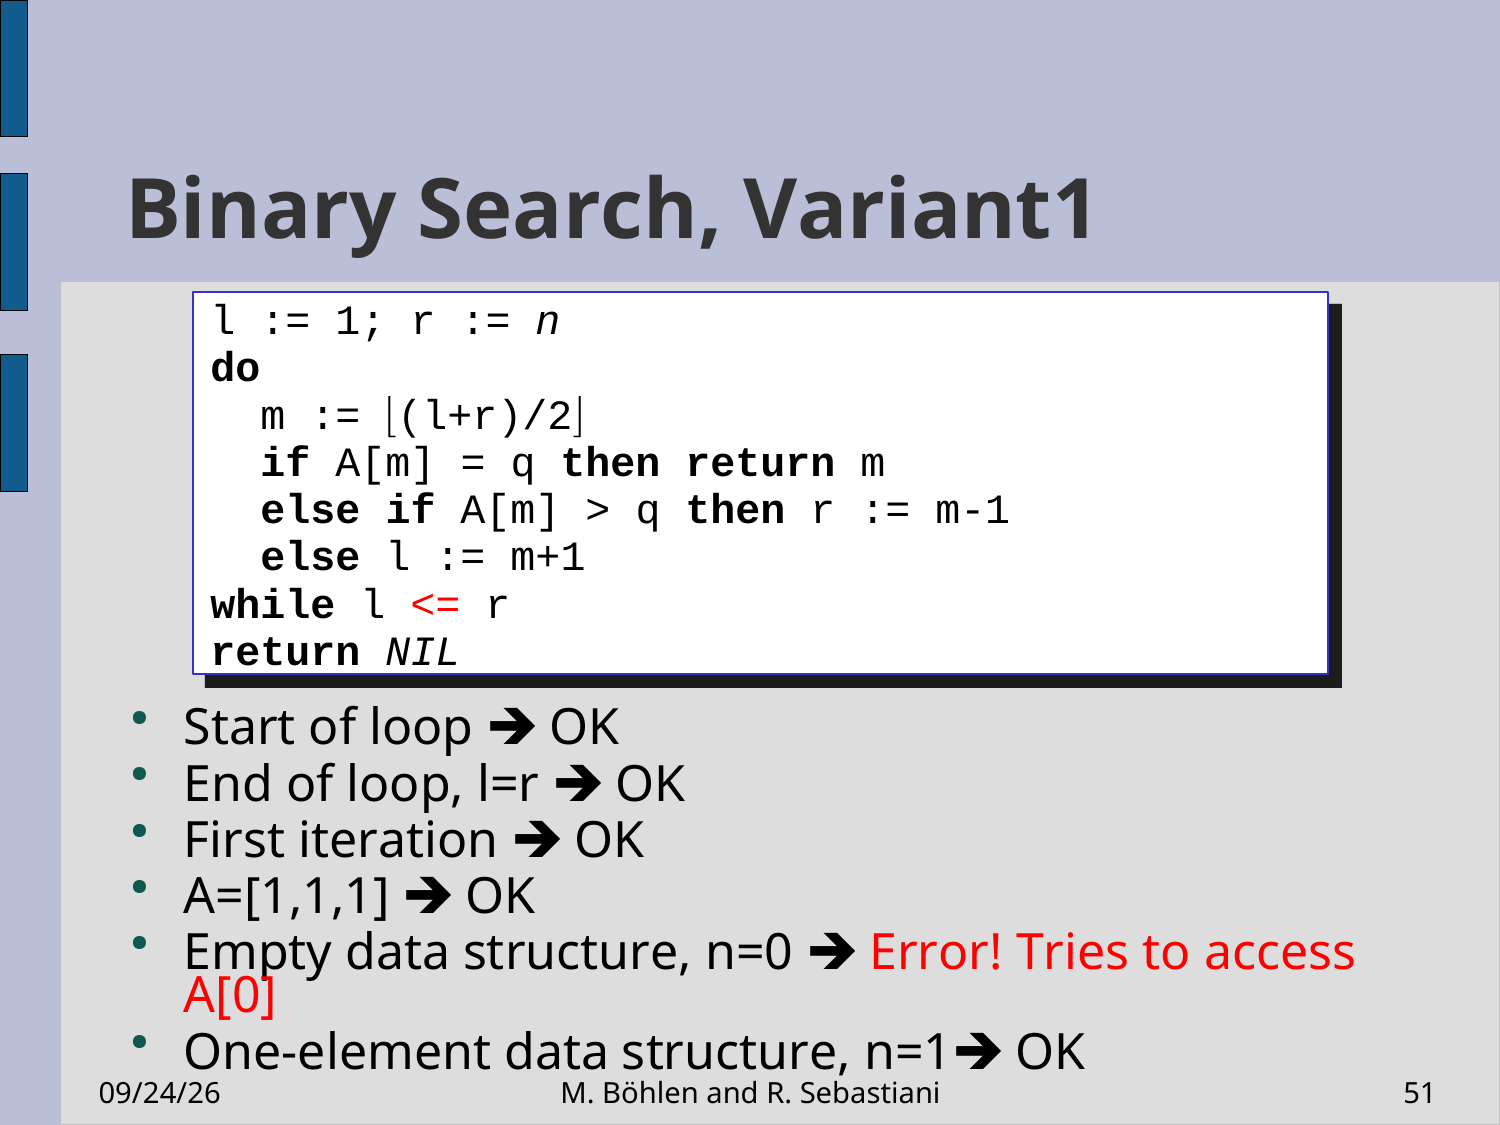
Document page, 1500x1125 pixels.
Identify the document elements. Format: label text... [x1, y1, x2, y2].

title Binary Search, Variant1 [110, 67, 1392, 271]
list Start of loop  OK End of loop, l=r  OK First iteration  OK A=[1,1,1]  OK Empty data structure, n=0  Error! Tries to access A[0] One-element data structure, n=1 OK [98, 702, 1475, 1125]
list l := 1; r := n do m := ⌊(l+r)/2⌋ if A[m] = q then return m else if A[m] > q then r := m-1 else l := m+1 while l <= r return NIL [192, 292, 1329, 702]
